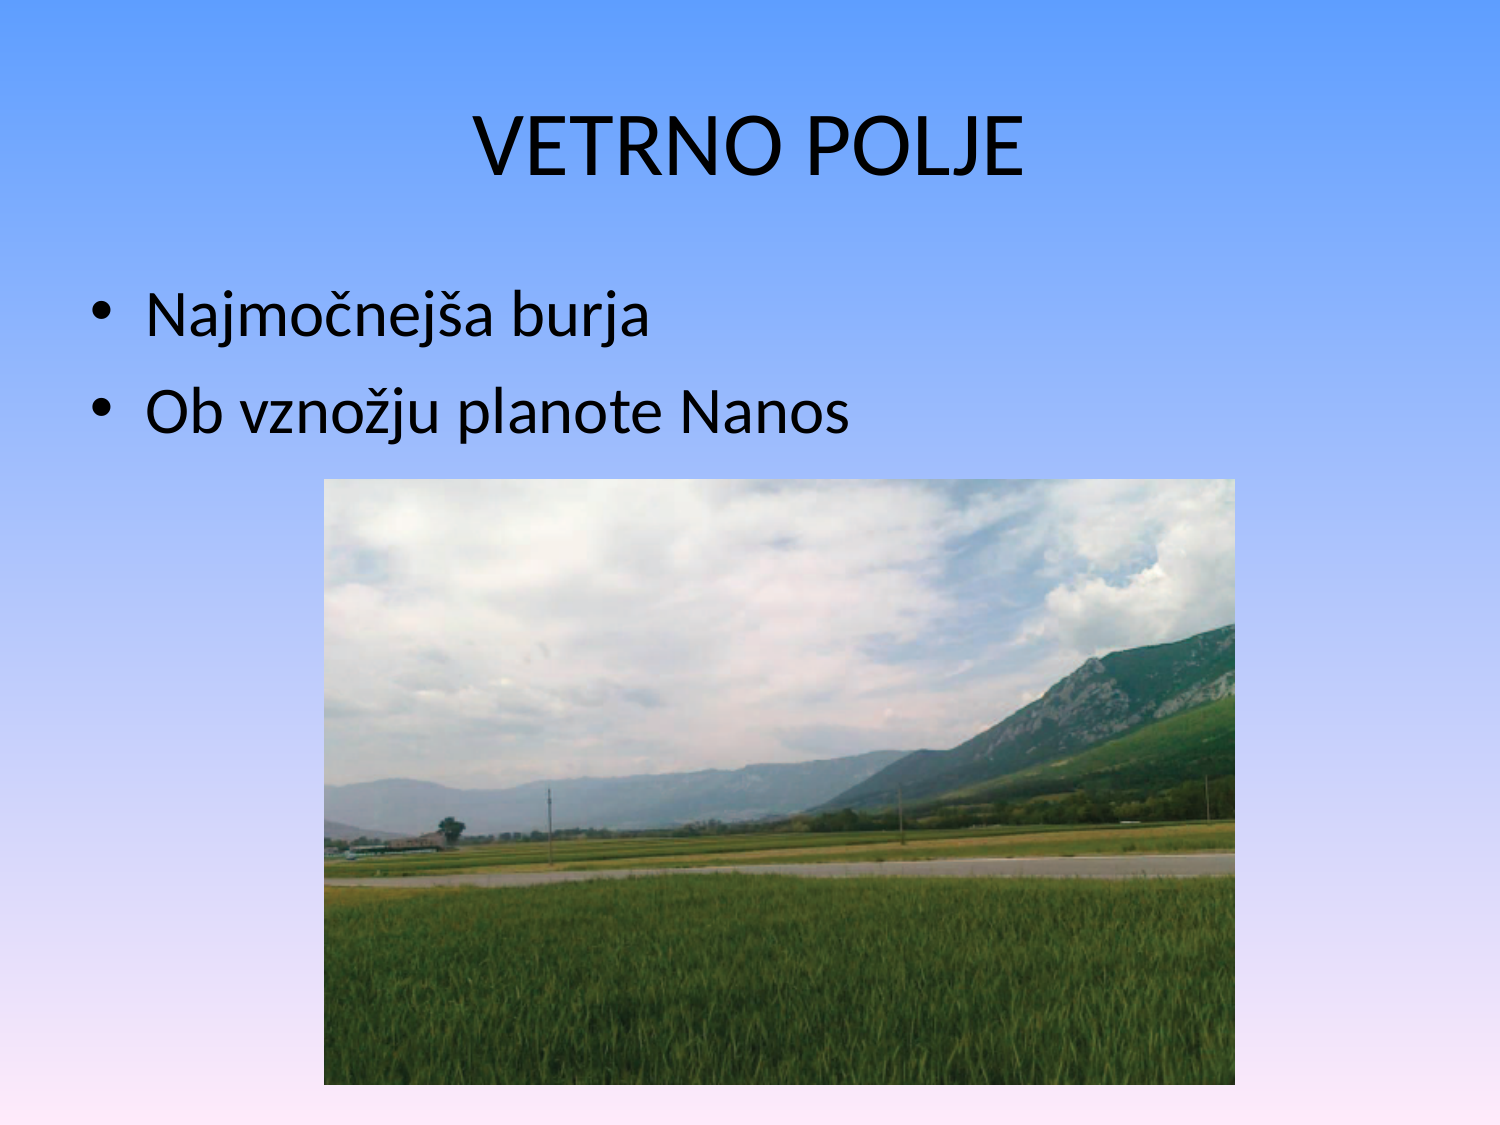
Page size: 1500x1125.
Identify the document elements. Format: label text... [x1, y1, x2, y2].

text_box Najmočnejša burja Ob vznožju planote Nanos [74, 262, 1425, 1005]
text_box VETRNO POLJE [74, 45, 1425, 233]
picture [324, 479, 1235, 1085]
